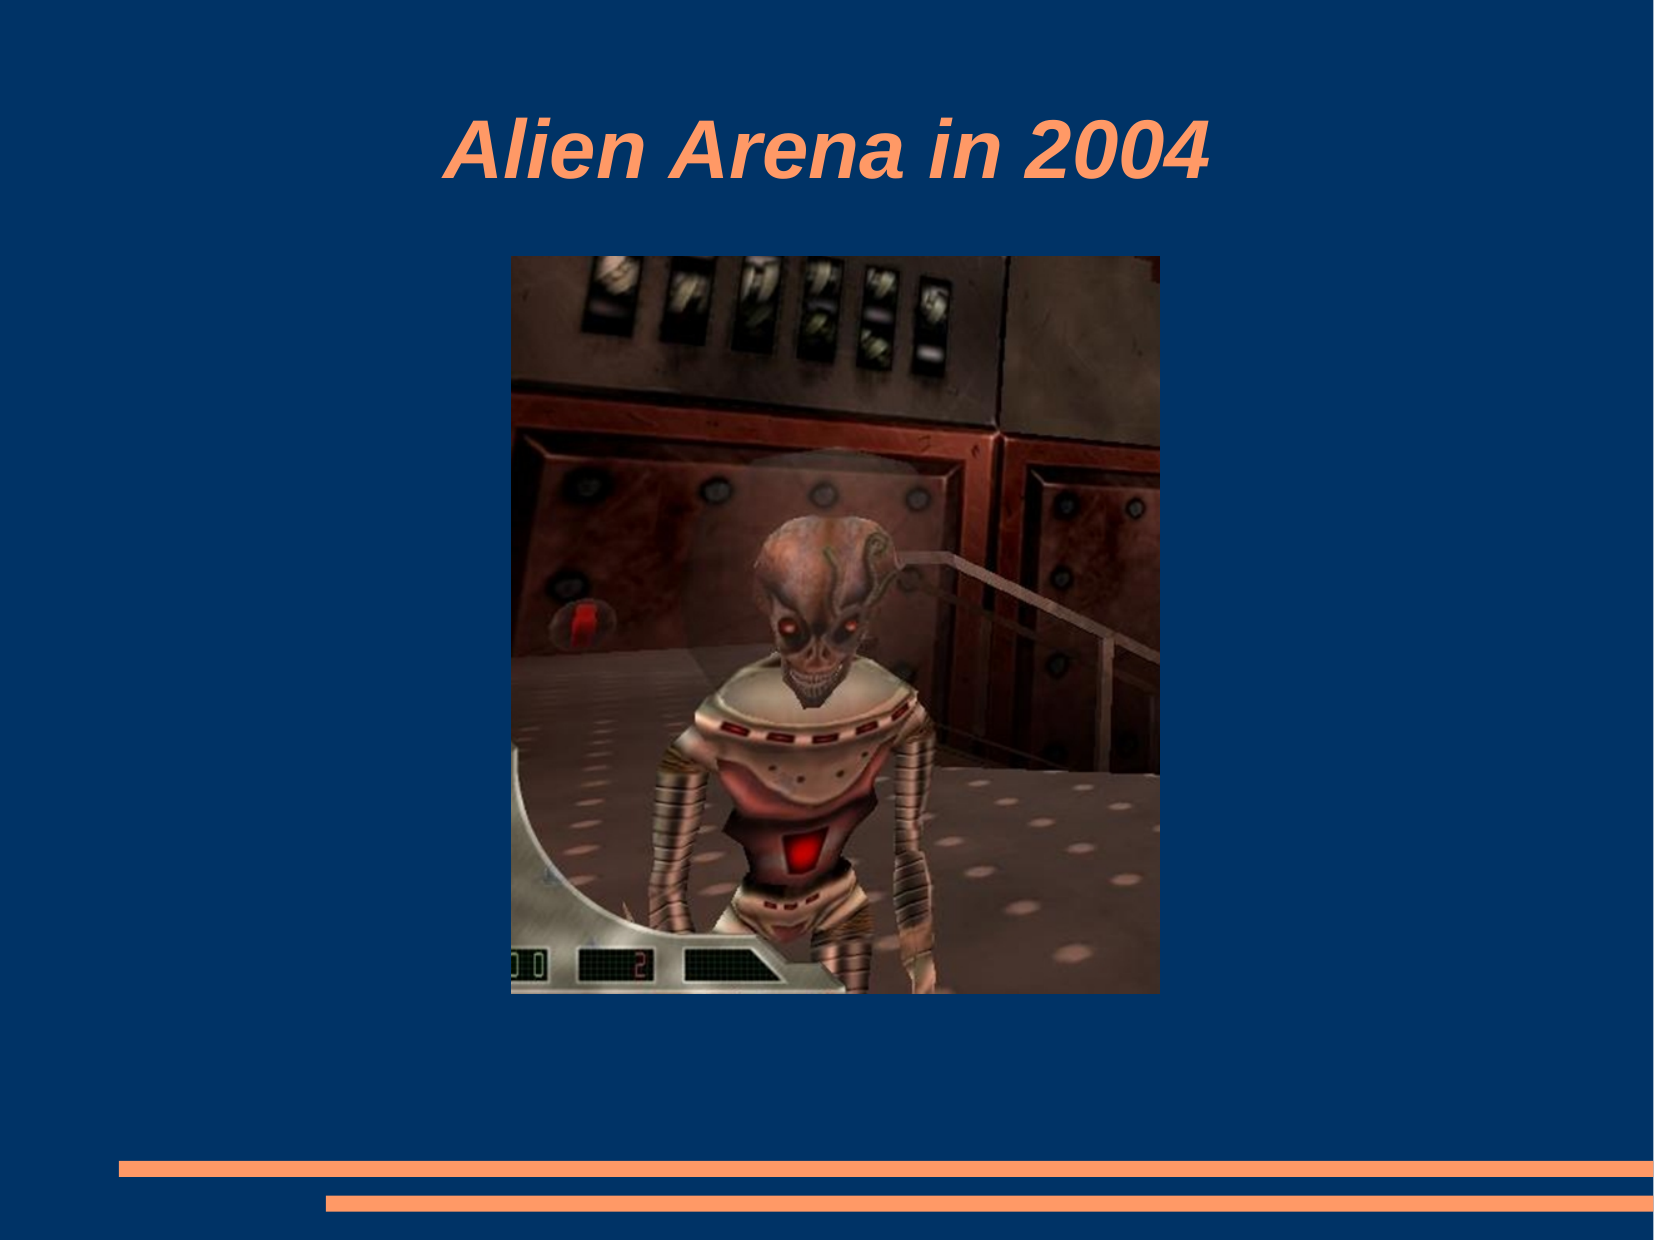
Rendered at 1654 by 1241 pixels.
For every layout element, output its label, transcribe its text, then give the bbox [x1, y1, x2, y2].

picture [511, 256, 1160, 994]
title Alien Arena in 2004 [121, 46, 1534, 254]
